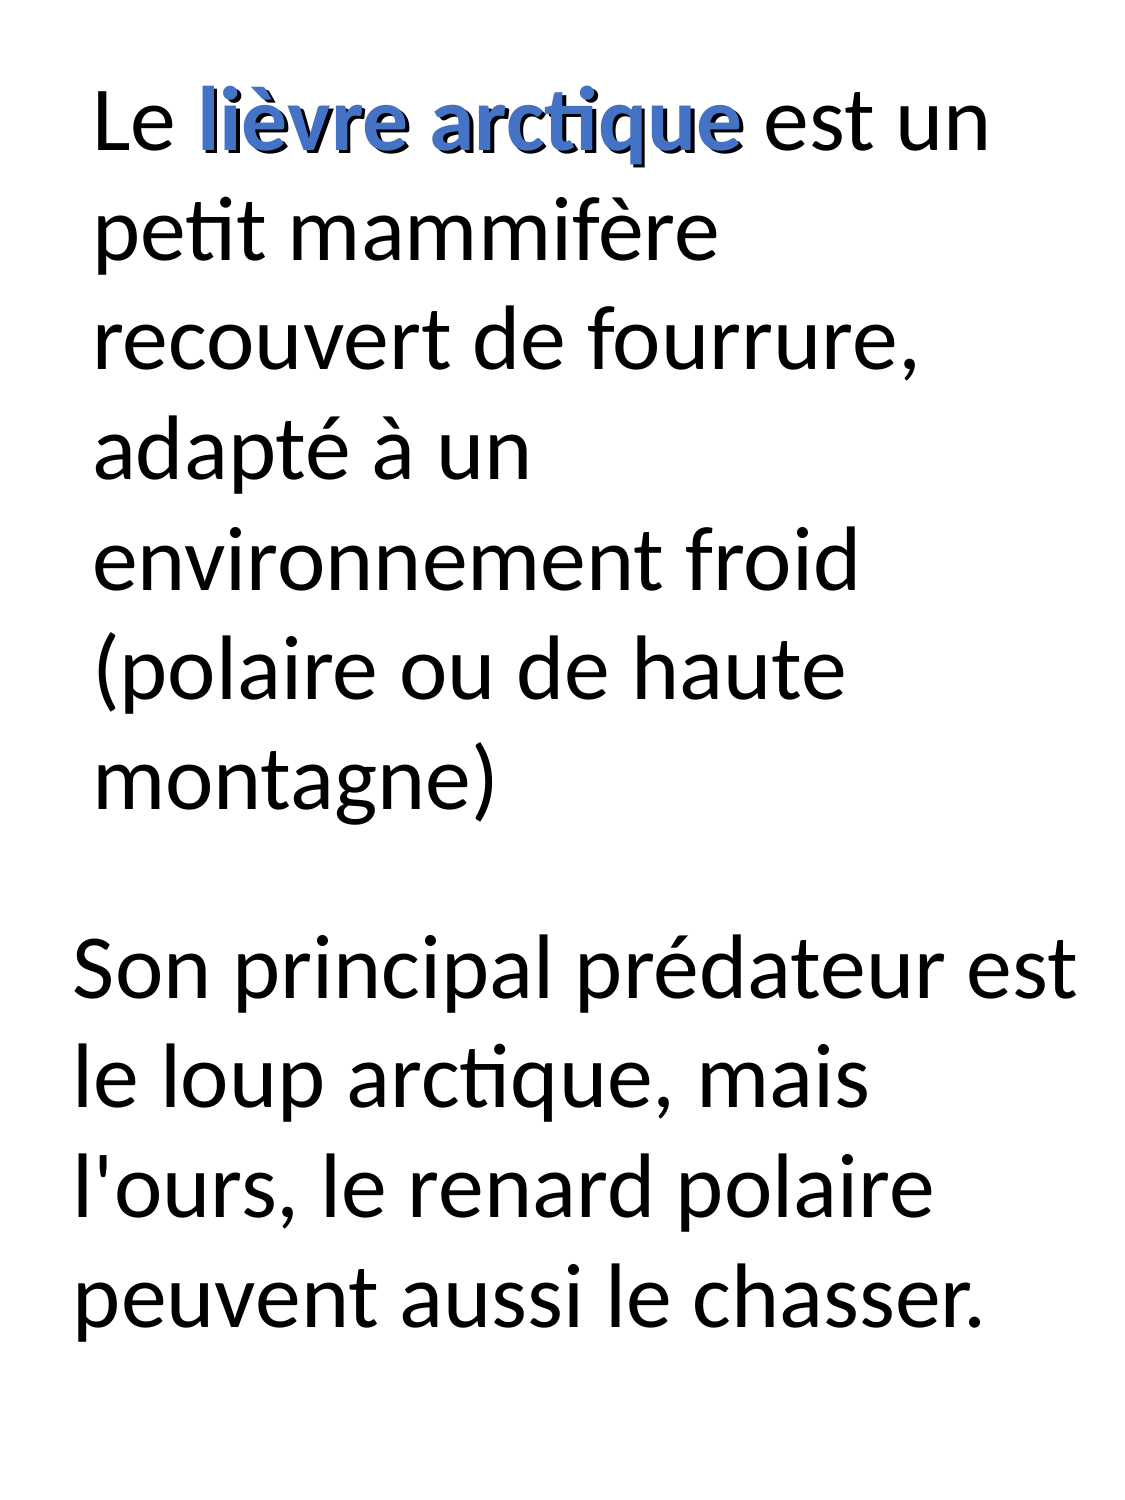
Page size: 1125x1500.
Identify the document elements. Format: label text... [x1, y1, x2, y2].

text_box Son principal prédateur est le loup arctique, mais l'ours, le renard polaire peuvent aussi le chasser. [58, 899, 1125, 1354]
text_box Le lièvre arctique est un petit mammifère recouvert de fourrure, adapté à un environnement froid (polaire ou de haute montagne) [77, 51, 1048, 836]
